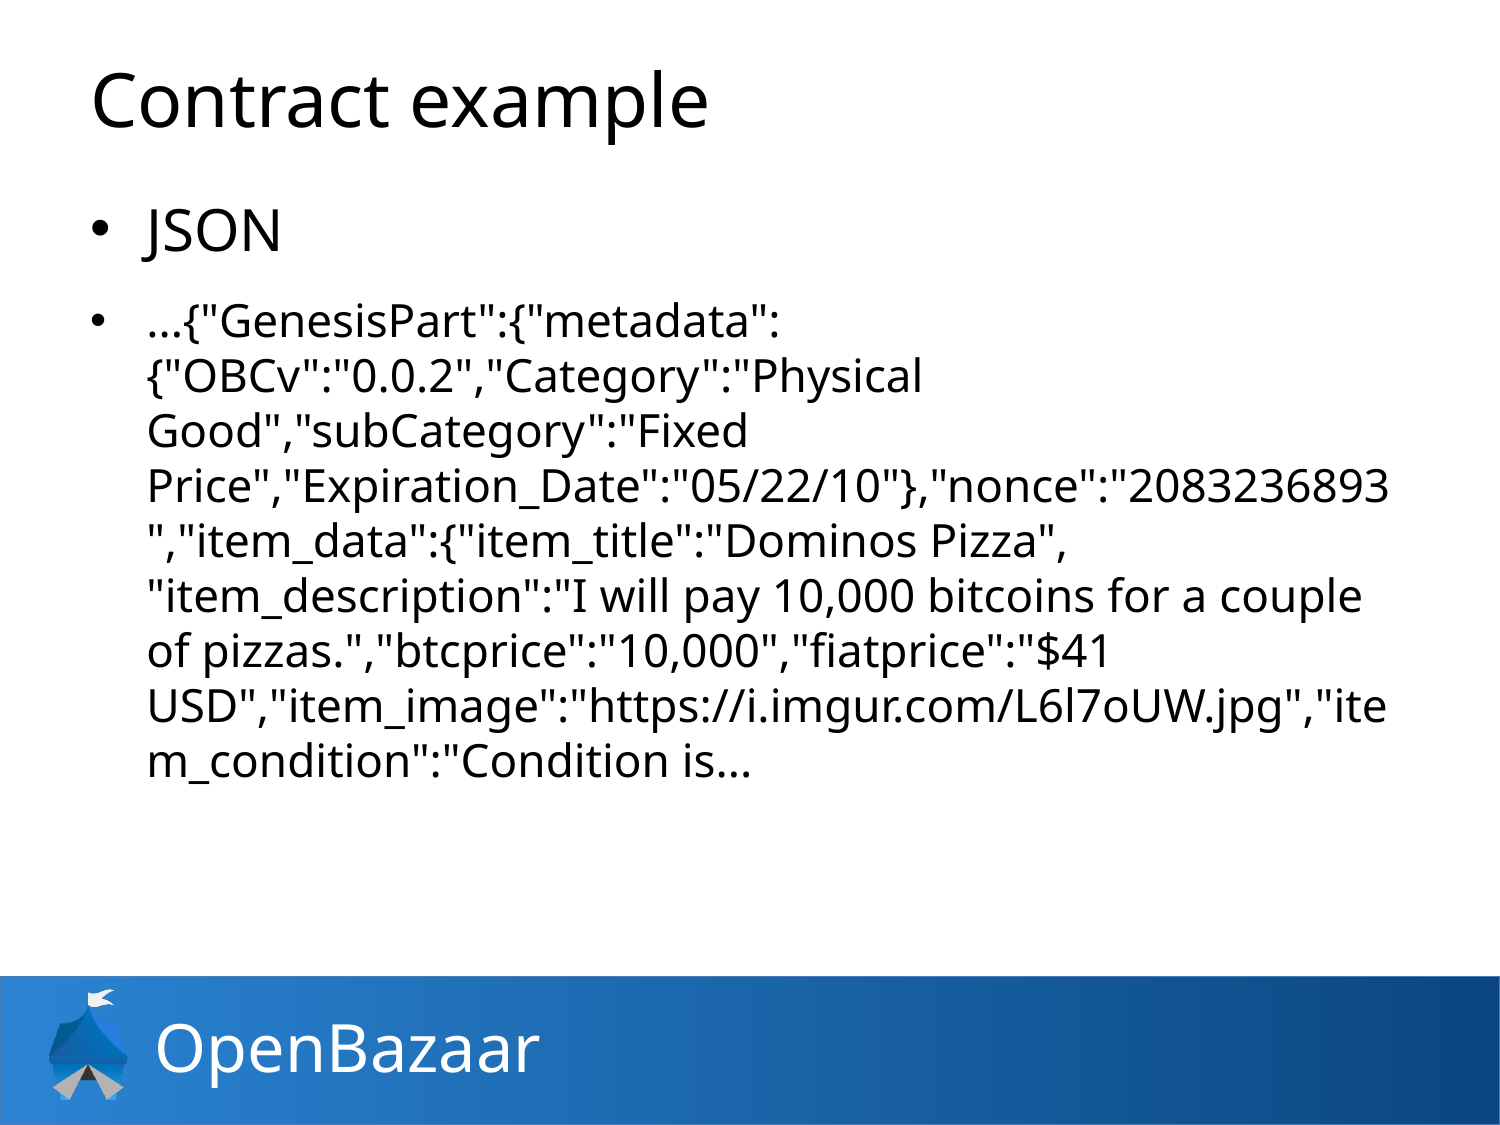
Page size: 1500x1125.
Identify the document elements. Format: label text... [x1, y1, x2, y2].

title Contract example [75, 45, 1425, 155]
list JSON ...{"GenesisPart":{"metadata":{"OBCv":"0.0.2","Category":"Physical Good","subCategory":"Fixed Price","Expiration_Date":"05/22/10"},"nonce":"2083236893","item_data":{"item_title":"Dominos Pizza", "item_description":"I will pay 10,000 bitcoins for a couple of pizzas.","btcprice":"10,000","fiatprice":"$41 USD","item_image":"https://i.imgur.com/L6l7oUW.jpg","item_condition":"Condition is... [75, 185, 1425, 949]
picture [40, 985, 136, 1105]
